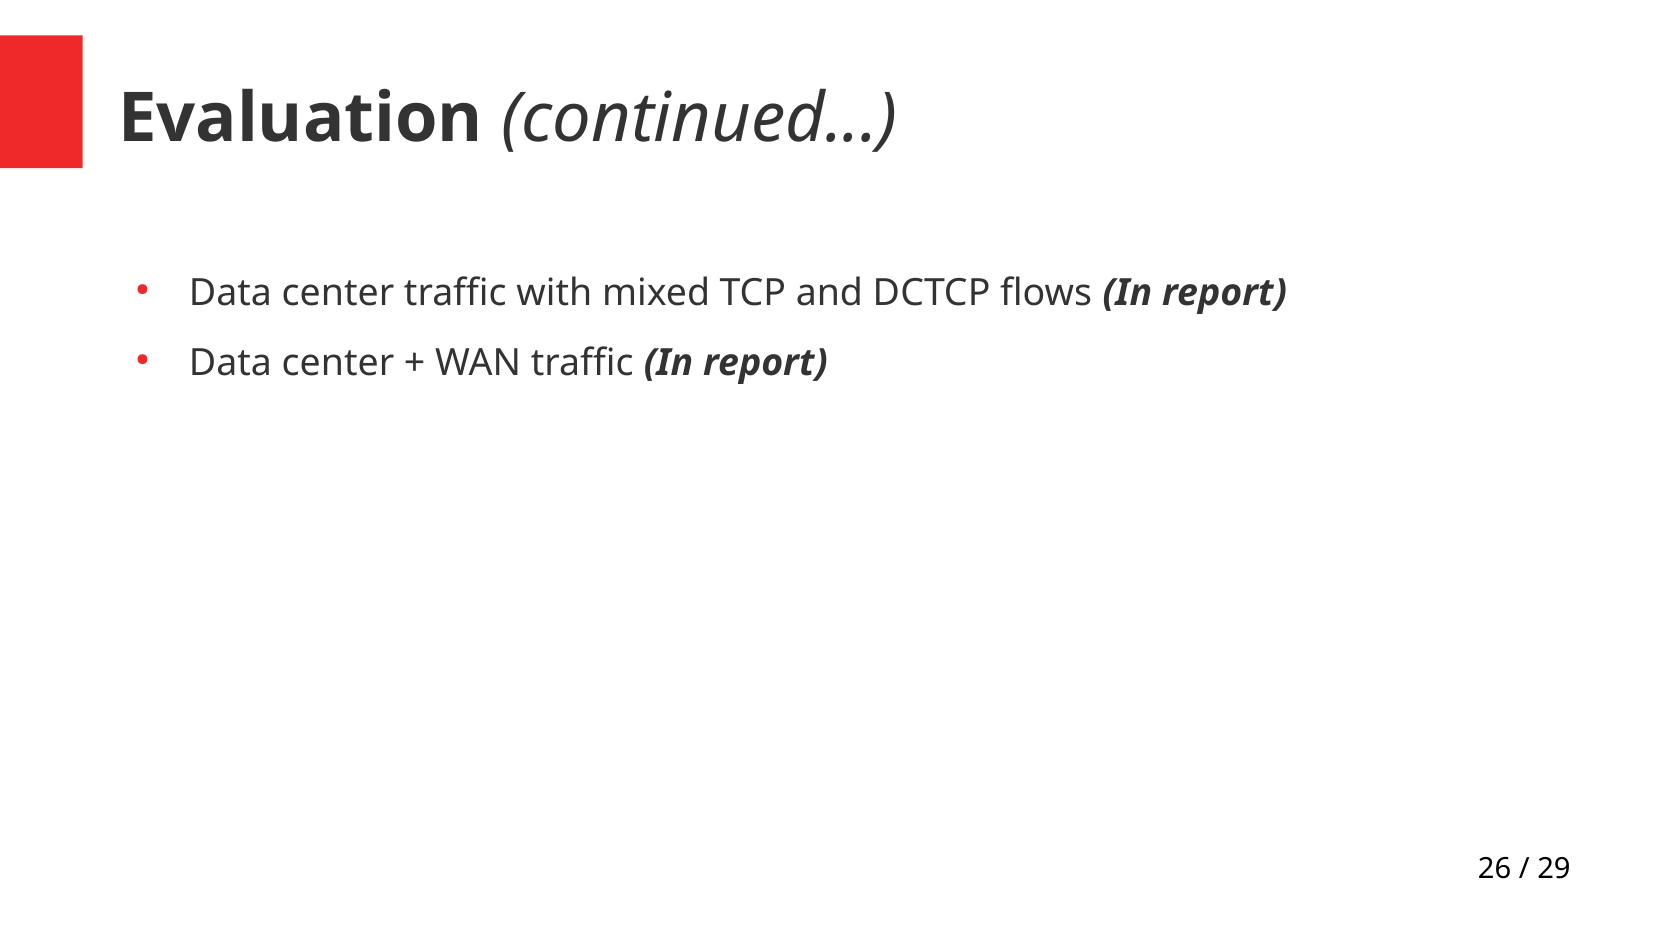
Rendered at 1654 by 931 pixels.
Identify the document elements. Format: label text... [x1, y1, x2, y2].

list Data center traffic with mixed TCP and DCTCP flows (In report) Data center + WAN traffic (In report) [118, 265, 1536, 806]
title Evaluation (continued...) [118, 36, 1571, 193]
